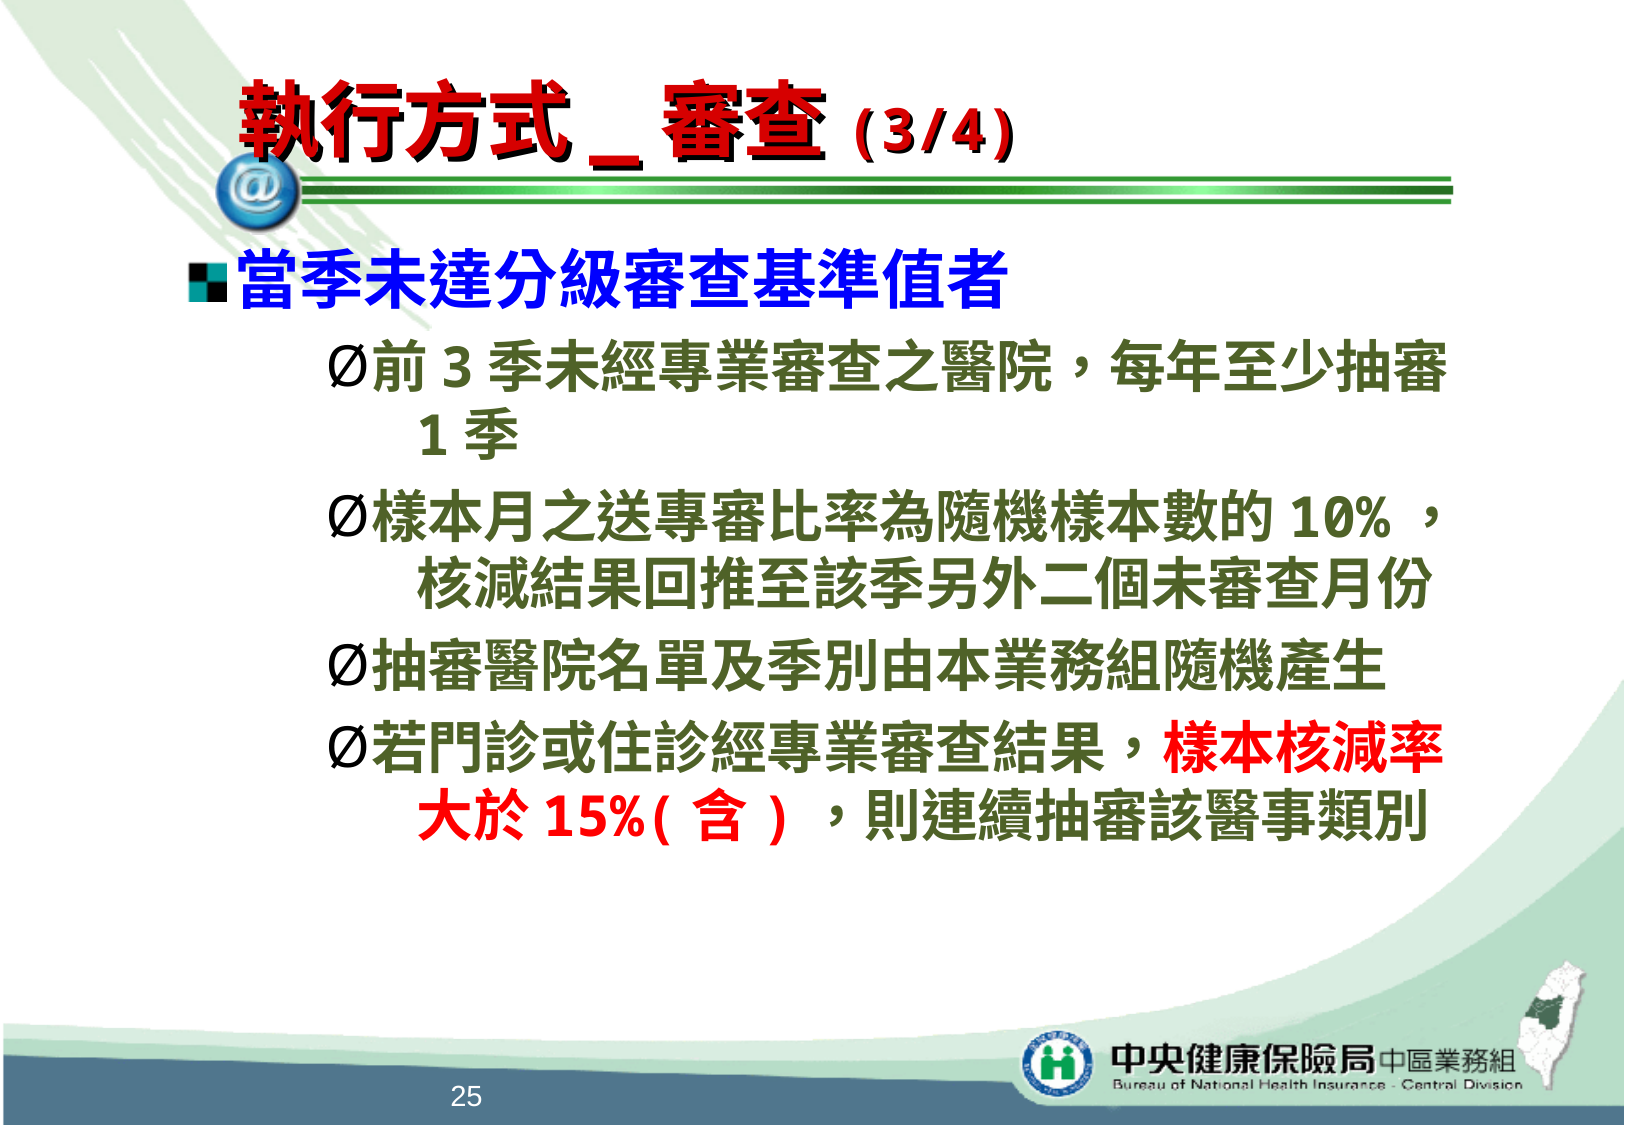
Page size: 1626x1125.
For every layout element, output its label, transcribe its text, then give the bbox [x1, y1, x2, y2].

list 當季未達分級審查基準值者 前3季未經專業審查之醫院，每年至少抽審1季 樣本月之送專審比率為隨機樣本數的10%，核減結果回推至該季另外二個未審查月份 抽審醫院名單及季別由本業務組隨機產生 若門診或住診經專業審查結果，樣本核減率大於15%(含)，則連續抽審該醫事類別 [165, 231, 1499, 971]
text_box [435, 1065, 815, 1125]
title 執行方式_審查(3/4) [0, 23, 1329, 211]
